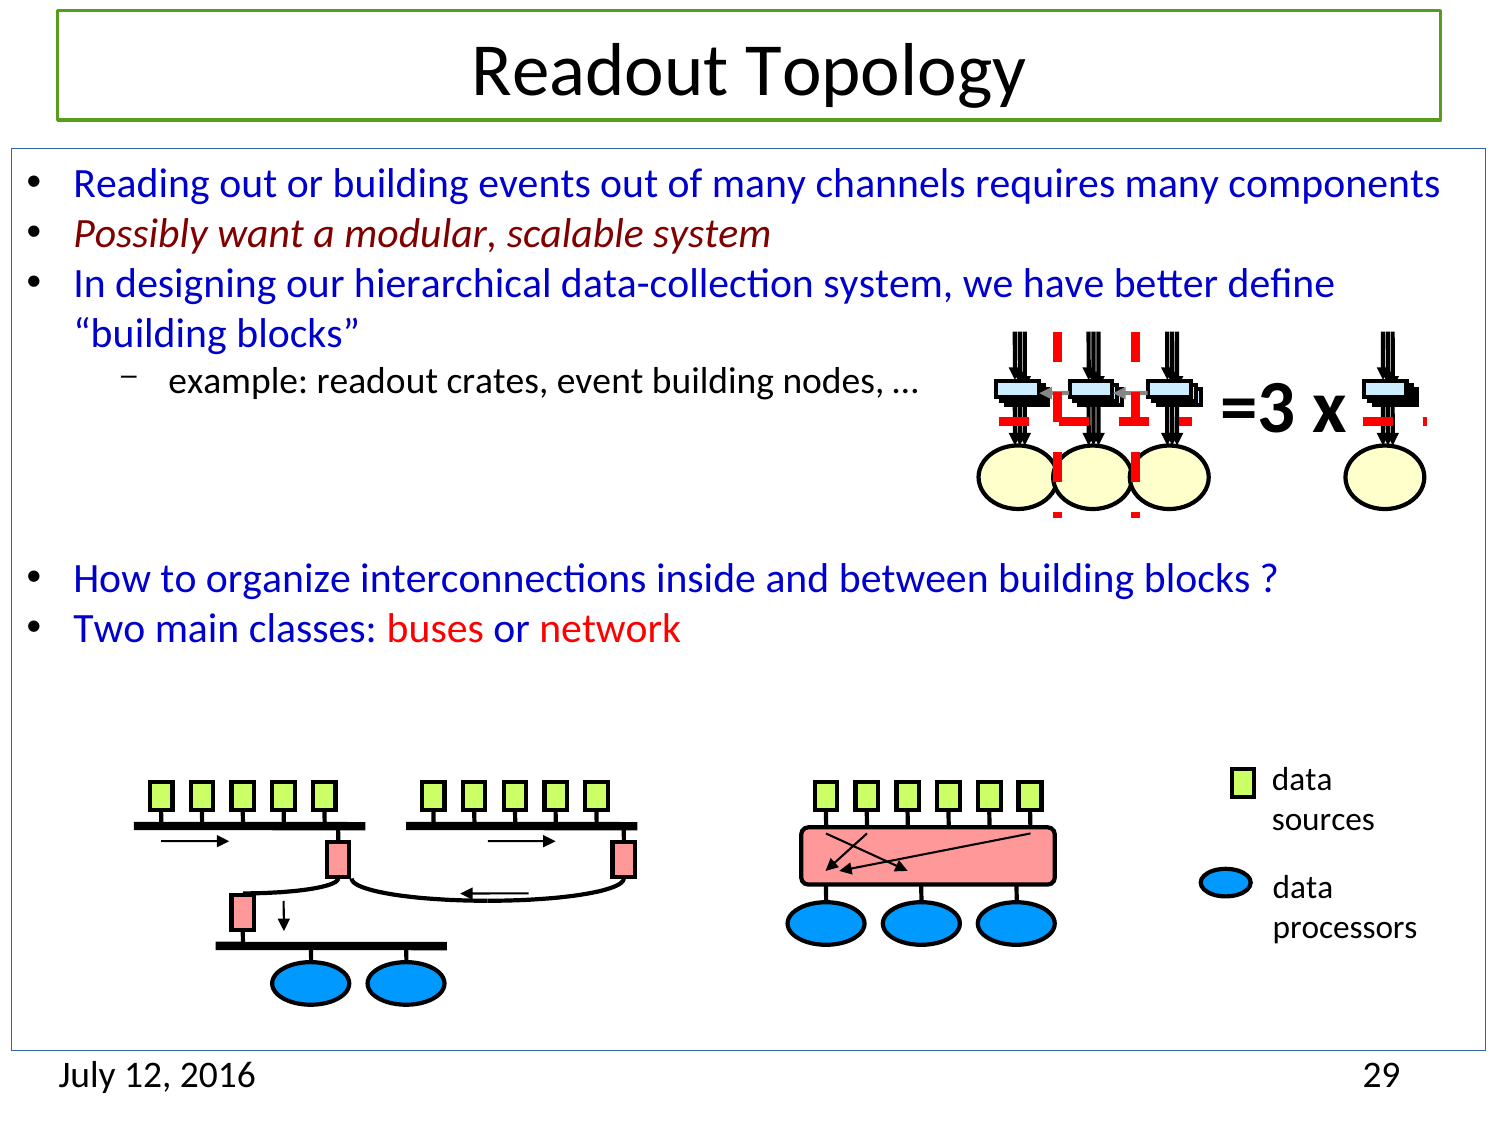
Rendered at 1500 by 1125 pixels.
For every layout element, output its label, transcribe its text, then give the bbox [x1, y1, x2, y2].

text_box [801, 827, 1055, 885]
text_box [272, 782, 295, 810]
text_box [503, 782, 527, 810]
text_box [978, 445, 1209, 510]
text_box data processors [1257, 857, 1433, 953]
text_box =3 x [1205, 350, 1389, 456]
text_box [1018, 782, 1042, 810]
text_box [882, 902, 960, 945]
text_box [995, 380, 1049, 406]
text_box [462, 782, 486, 810]
text_box [855, 782, 879, 810]
text_box [585, 782, 608, 810]
text_box [612, 842, 635, 878]
text_box [1200, 868, 1251, 897]
text_box [977, 902, 1055, 945]
text_box data sources [1256, 749, 1391, 845]
text_box [190, 782, 214, 810]
text_box [977, 782, 1001, 810]
text_box [231, 782, 254, 810]
text_box Reading out or building events out of many channels requires many components Possibly want a modular, scalable system In designing our hierarchical data-collection system, we have better define “building blocks” example: readout crates, event building nodes, … How to organize interconnections inside and between building blocks ? Two main classes: buses or network [11, 148, 1486, 1051]
title Readout Topology [57, 10, 1441, 121]
text_box [367, 962, 445, 1005]
text_box [1148, 380, 1201, 406]
text_box [326, 842, 350, 878]
text_box [1345, 445, 1425, 510]
text_box [231, 894, 254, 930]
text_box [313, 782, 336, 810]
text_box [1389, 380, 1417, 406]
text_box [1231, 769, 1255, 797]
text_box [814, 782, 838, 810]
text_box [149, 782, 173, 810]
text_box [787, 902, 865, 945]
text_box [937, 782, 960, 810]
text_box [272, 962, 350, 1005]
text_box [896, 782, 920, 810]
text_box [422, 782, 445, 810]
text_box [1069, 380, 1123, 406]
text_box [544, 782, 567, 810]
